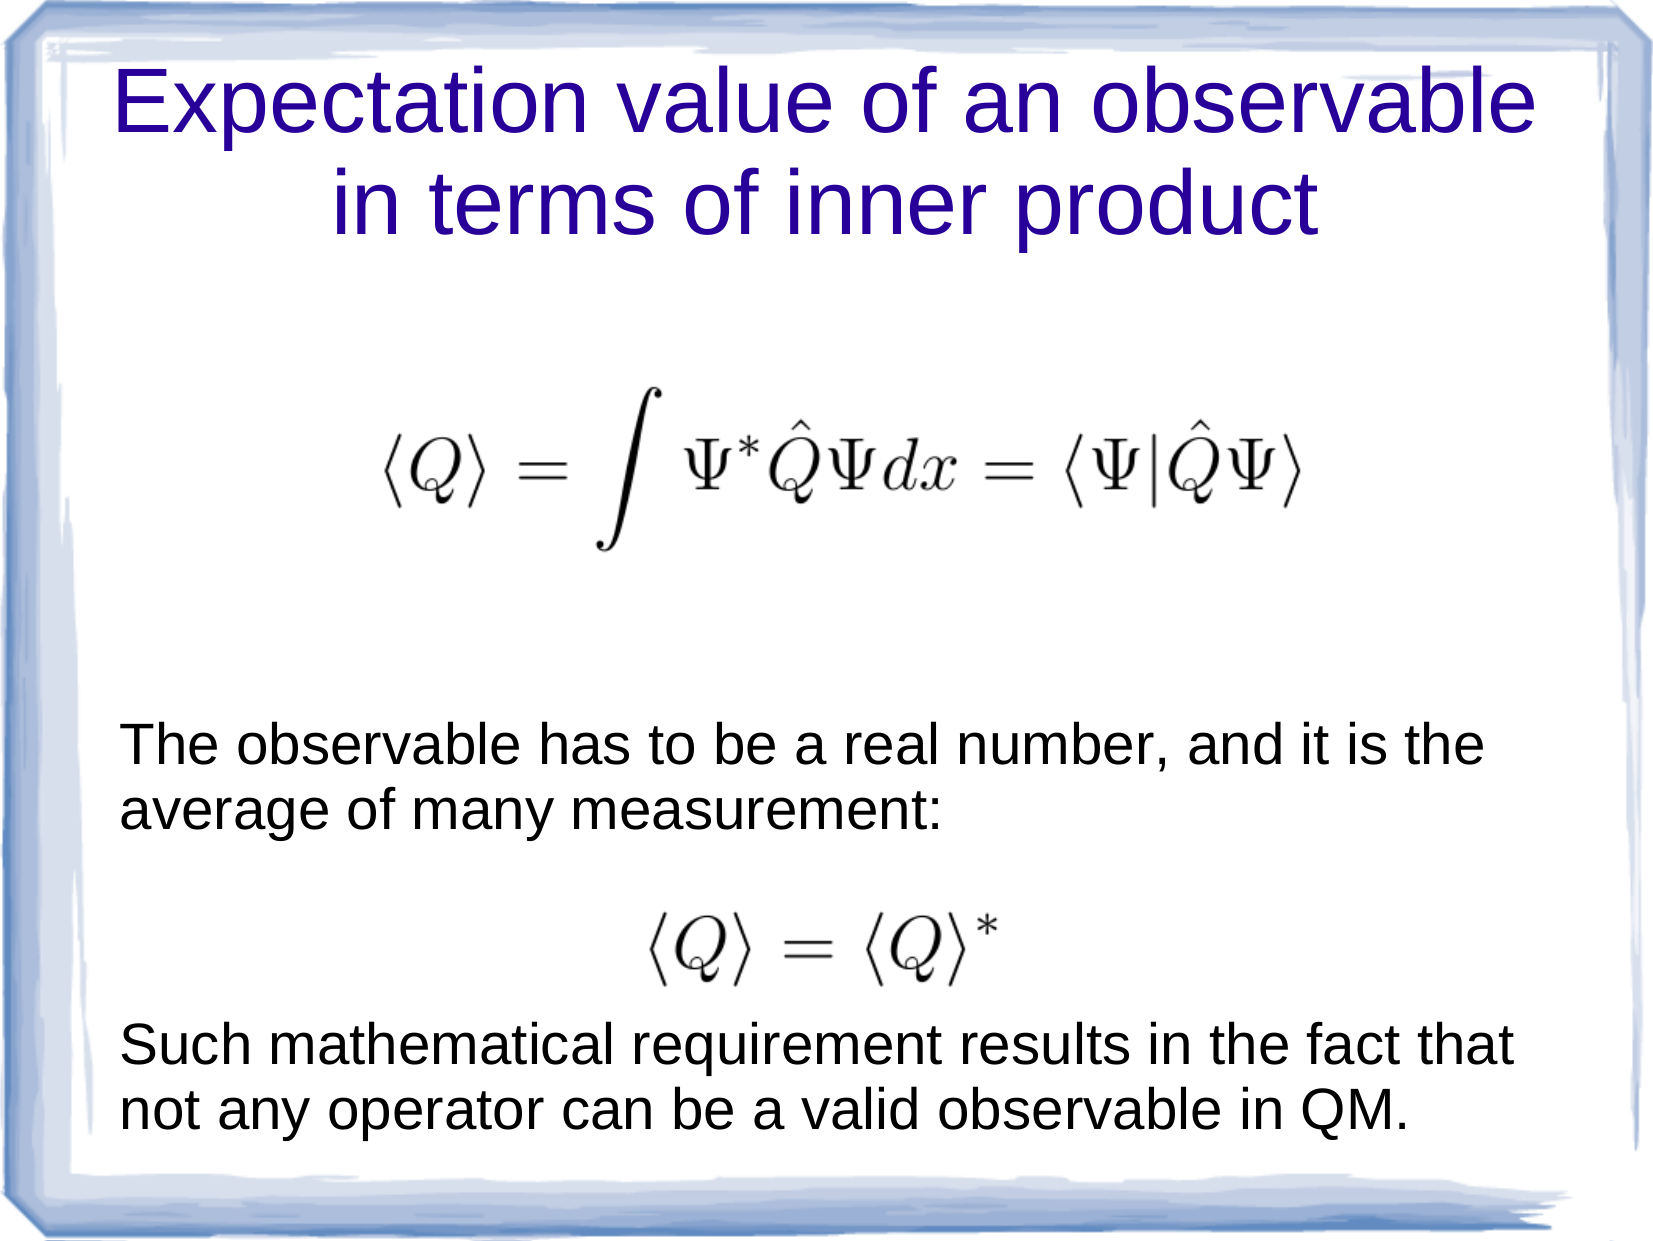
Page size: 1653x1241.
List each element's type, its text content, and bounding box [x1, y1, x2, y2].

title Expectation value of an observable in terms of inner product [82, 49, 1571, 257]
text_box The observable has to be a real number, and it is the average of many measurement: [104, 704, 1590, 916]
text_box Such mathematical requirement results in the fact that not any operator can be a valid observable in QM. [104, 1004, 1606, 1151]
picture [0, 0, 1653, 1241]
